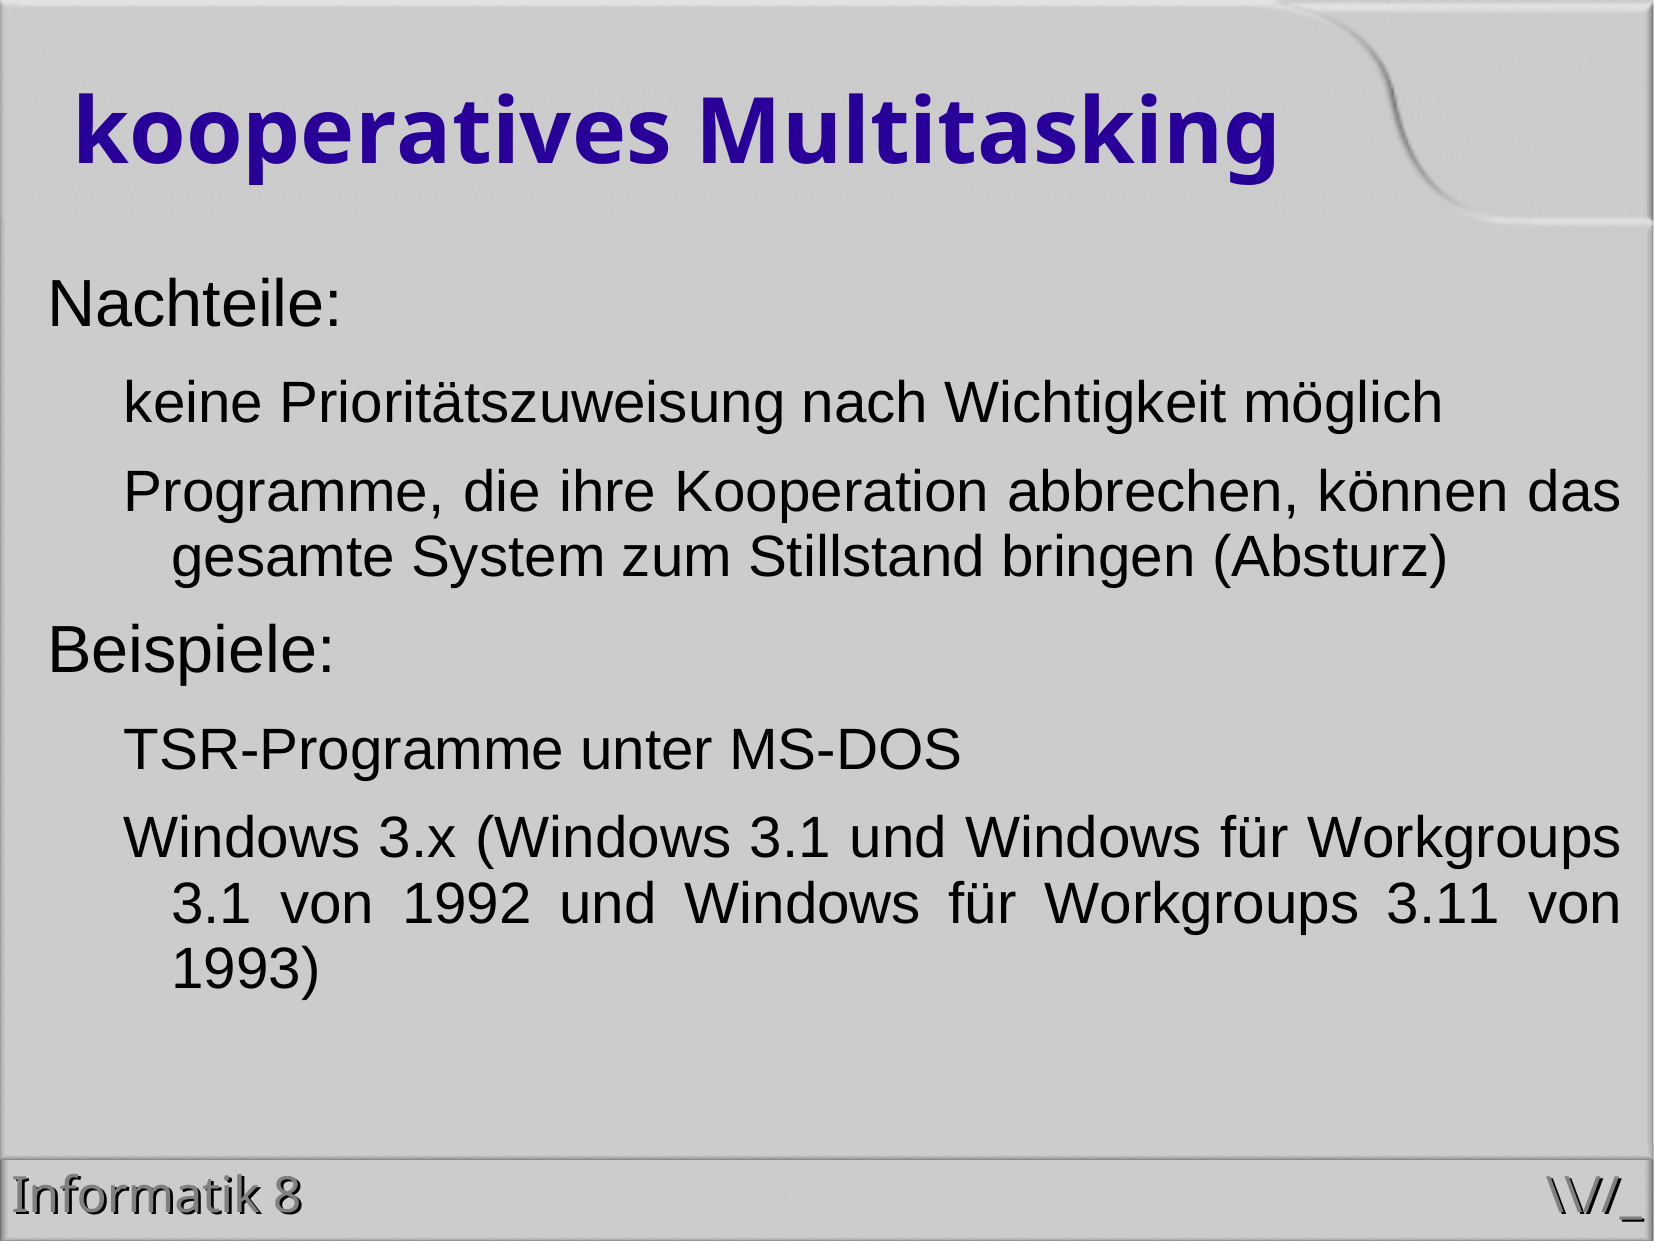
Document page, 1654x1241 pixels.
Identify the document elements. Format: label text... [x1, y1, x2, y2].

list Nachteile: keine Prioritätszuweisung nach Wichtigkeit möglich Programme, die ihre Kooperation abbrechen, können das gesamte System zum Stillstand bringen (Absturz) Beispiele: TSR-Programme unter MS-DOS Windows 3.x (Windows 3.1 und Windows für Workgroups 3.1 von 1992 und Windows für Workgroups 3.11 von 1993) [29, 265, 1625, 1127]
picture [0, 0, 1654, 1241]
title kooperatives Multitasking [36, 16, 1319, 242]
